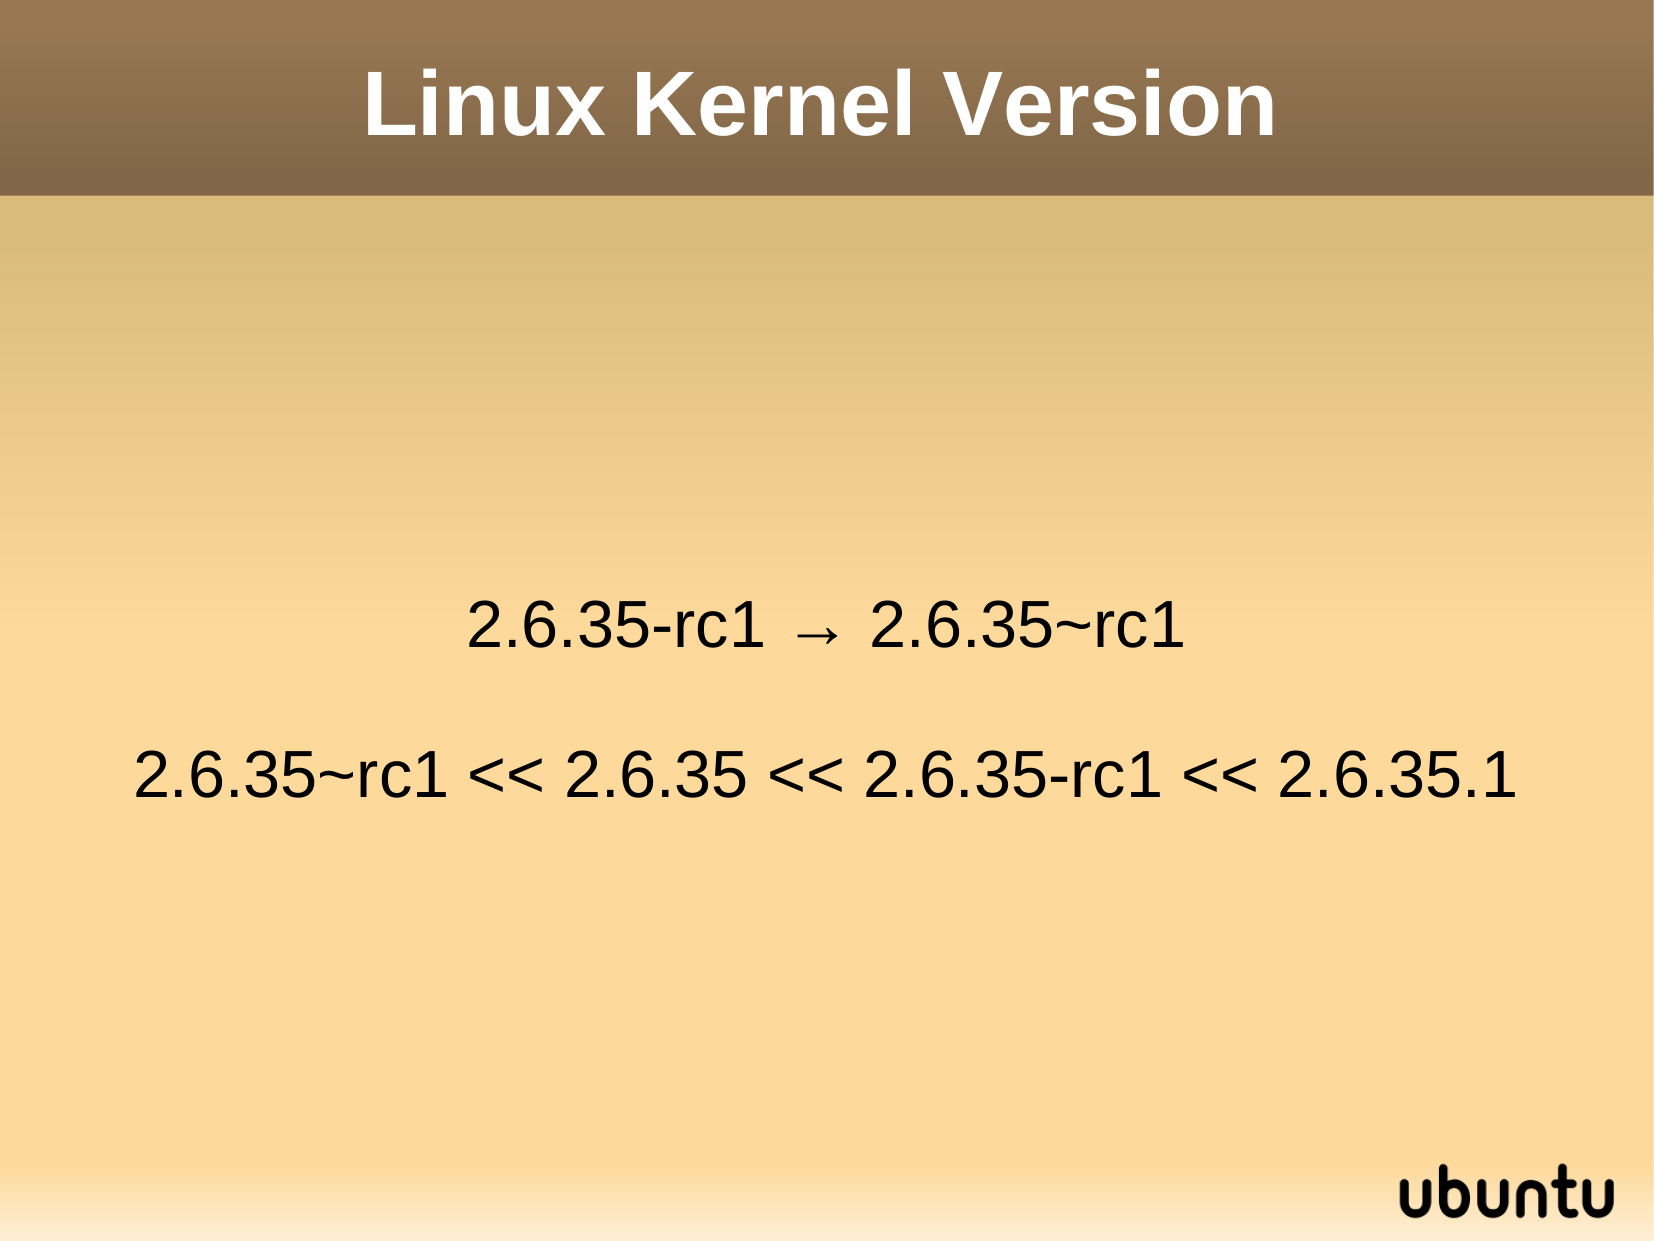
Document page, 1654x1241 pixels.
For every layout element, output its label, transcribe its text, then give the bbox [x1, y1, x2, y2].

title Linux Kernel Version [76, 7, 1565, 200]
picture [0, 0, 1654, 1241]
subtitle 2.6.35-rc1 → 2.6.35~rc1 2.6.35~rc1 << 2.6.35 << 2.6.35-rc1 << 2.6.35.1 [82, 290, 1571, 1109]
